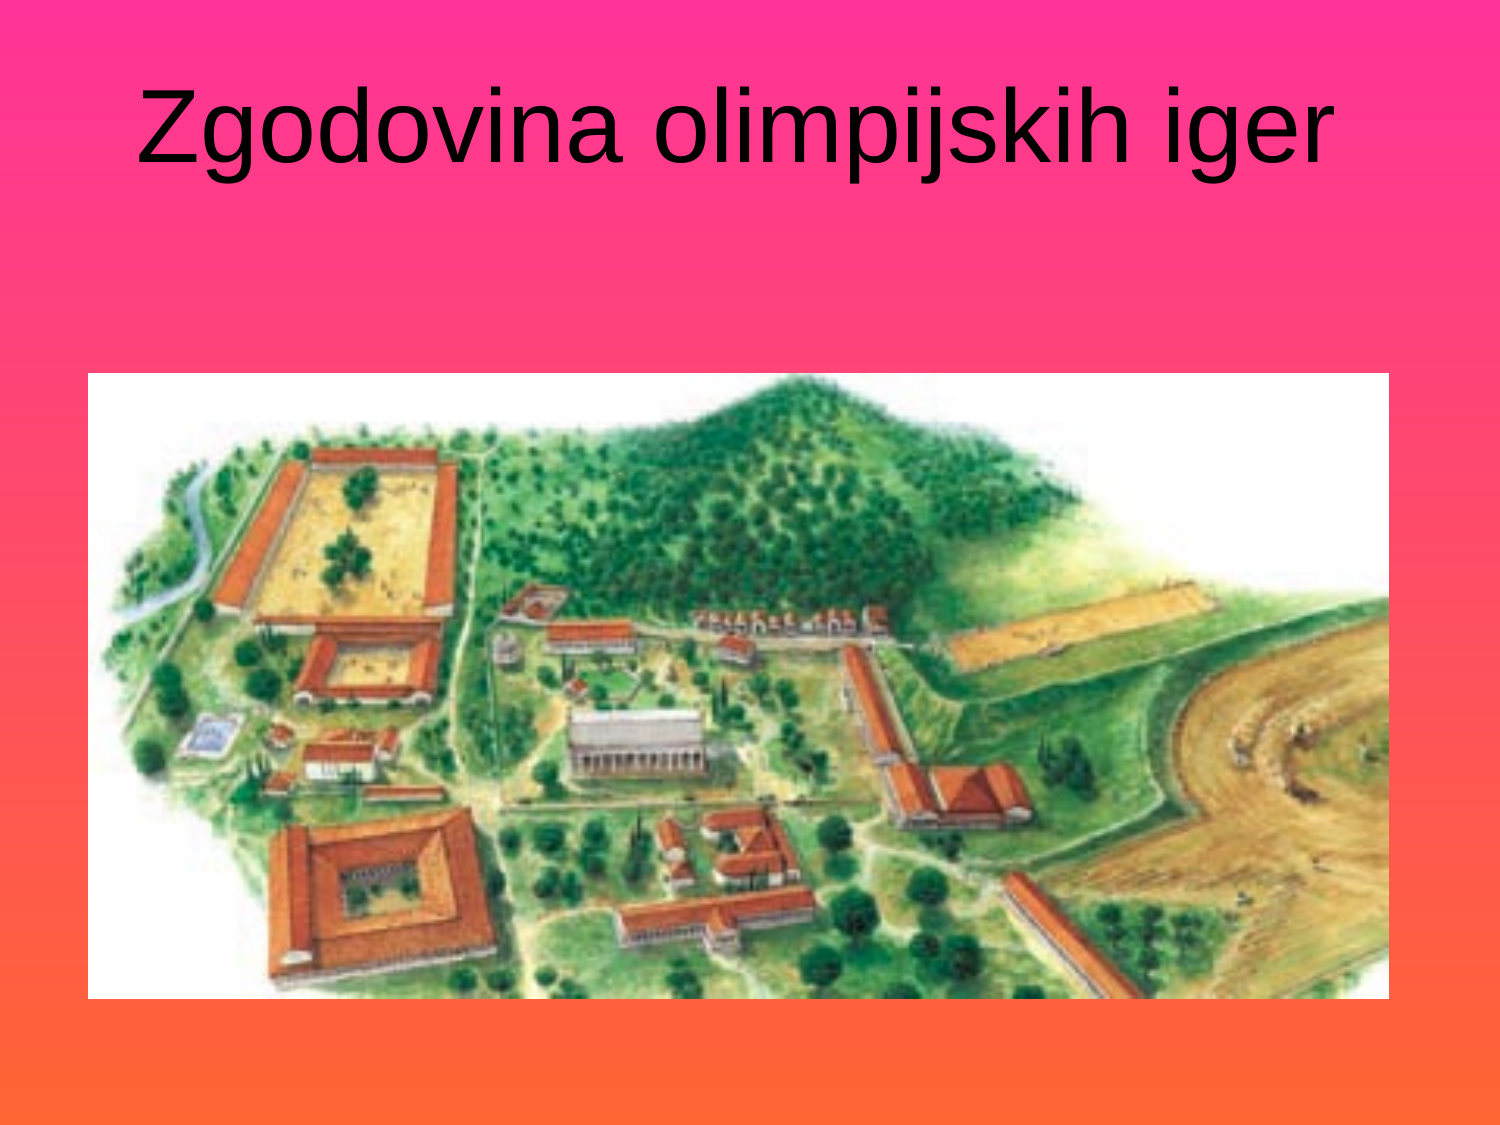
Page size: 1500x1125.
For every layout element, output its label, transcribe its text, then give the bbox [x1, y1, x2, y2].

picture [88, 373, 1389, 999]
title Zgodovina olimpijskih iger [112, 0, 1388, 242]
